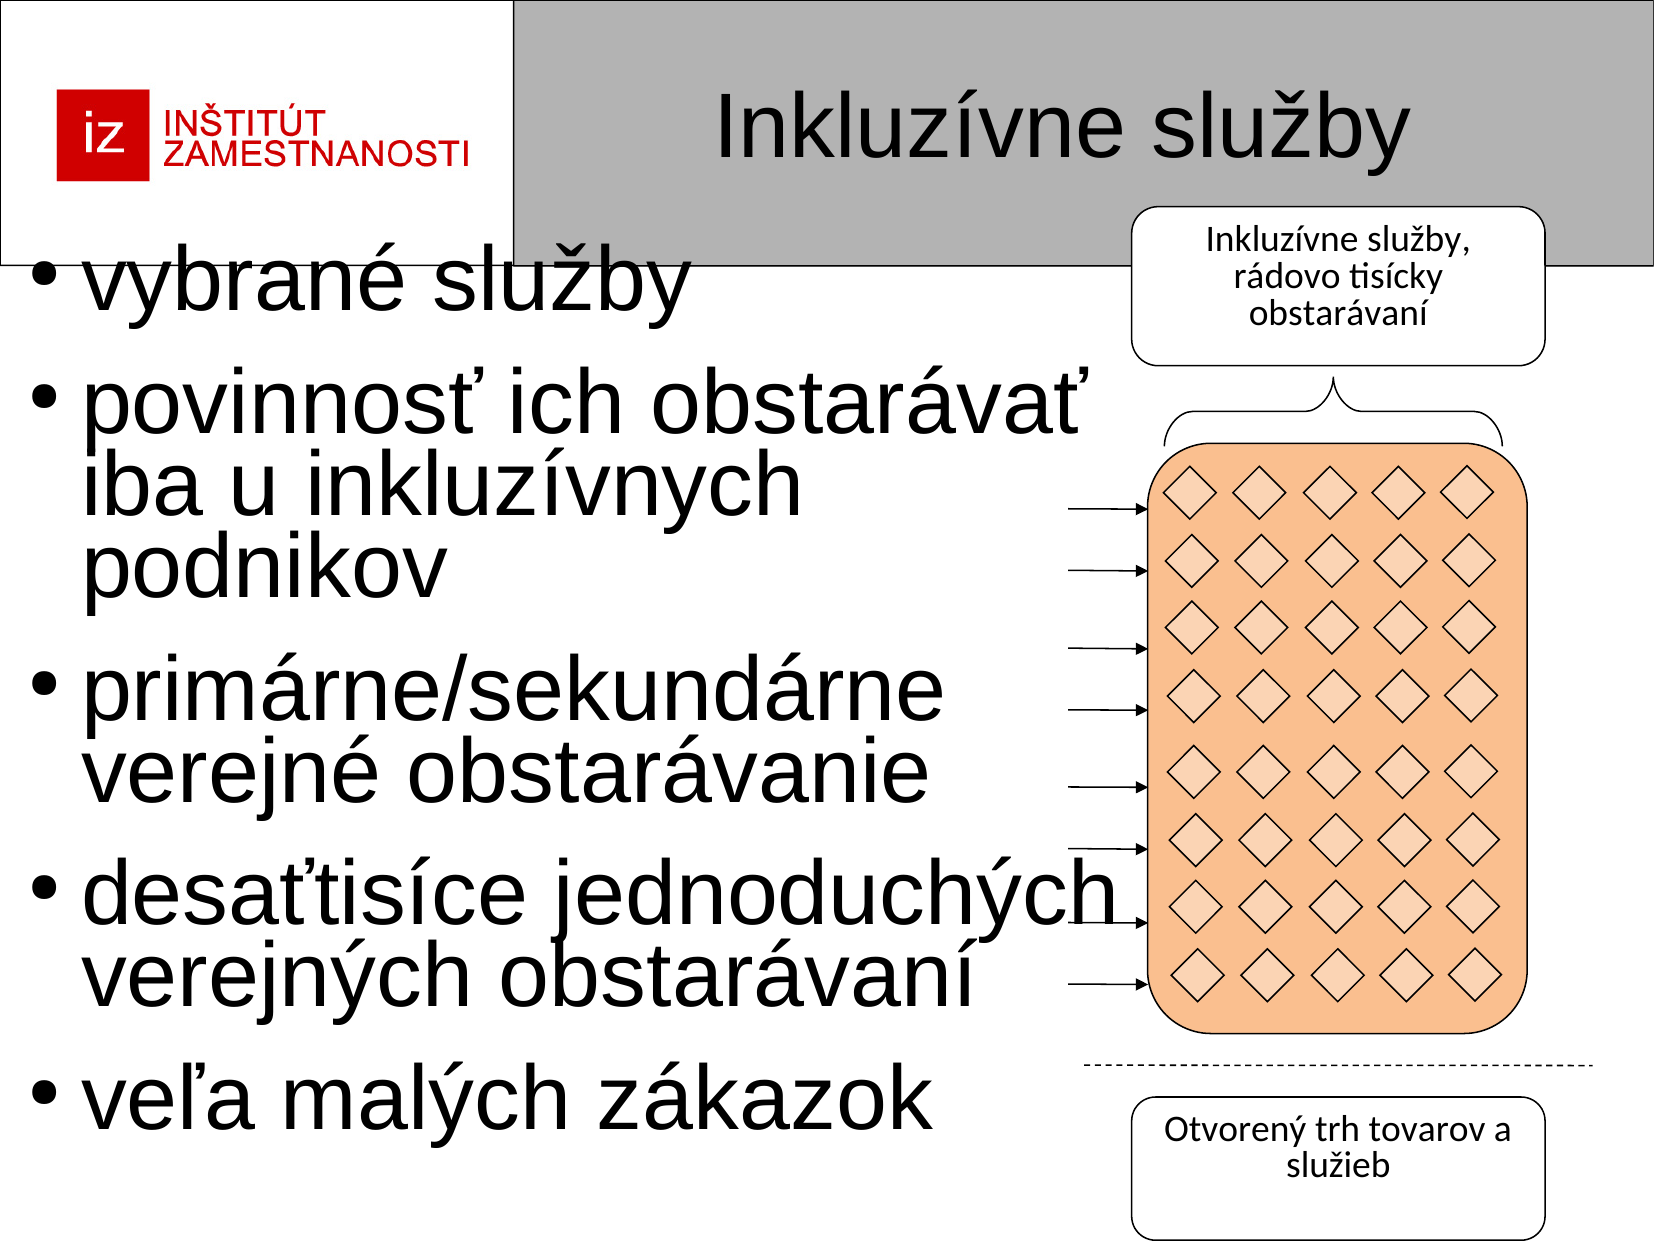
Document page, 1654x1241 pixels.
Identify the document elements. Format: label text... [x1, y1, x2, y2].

text_box [1147, 443, 1528, 1034]
text_box Inkluzívne služby, rádovo tisícky obstarávaní [1131, 206, 1546, 366]
text_box Otvorený trh tovarov a služieb [1131, 1097, 1546, 1241]
list vybrané služby povinnosť ich obstarávať iba u inkluzívnych podnikov primárne/sekundárne verejné obstarávanie desaťtisíce jednoduchých verejných obstarávaní veľa malých zákazok [10, 245, 1152, 1241]
title Inkluzívne služby [561, 37, 1565, 229]
picture [5, 8, 512, 257]
